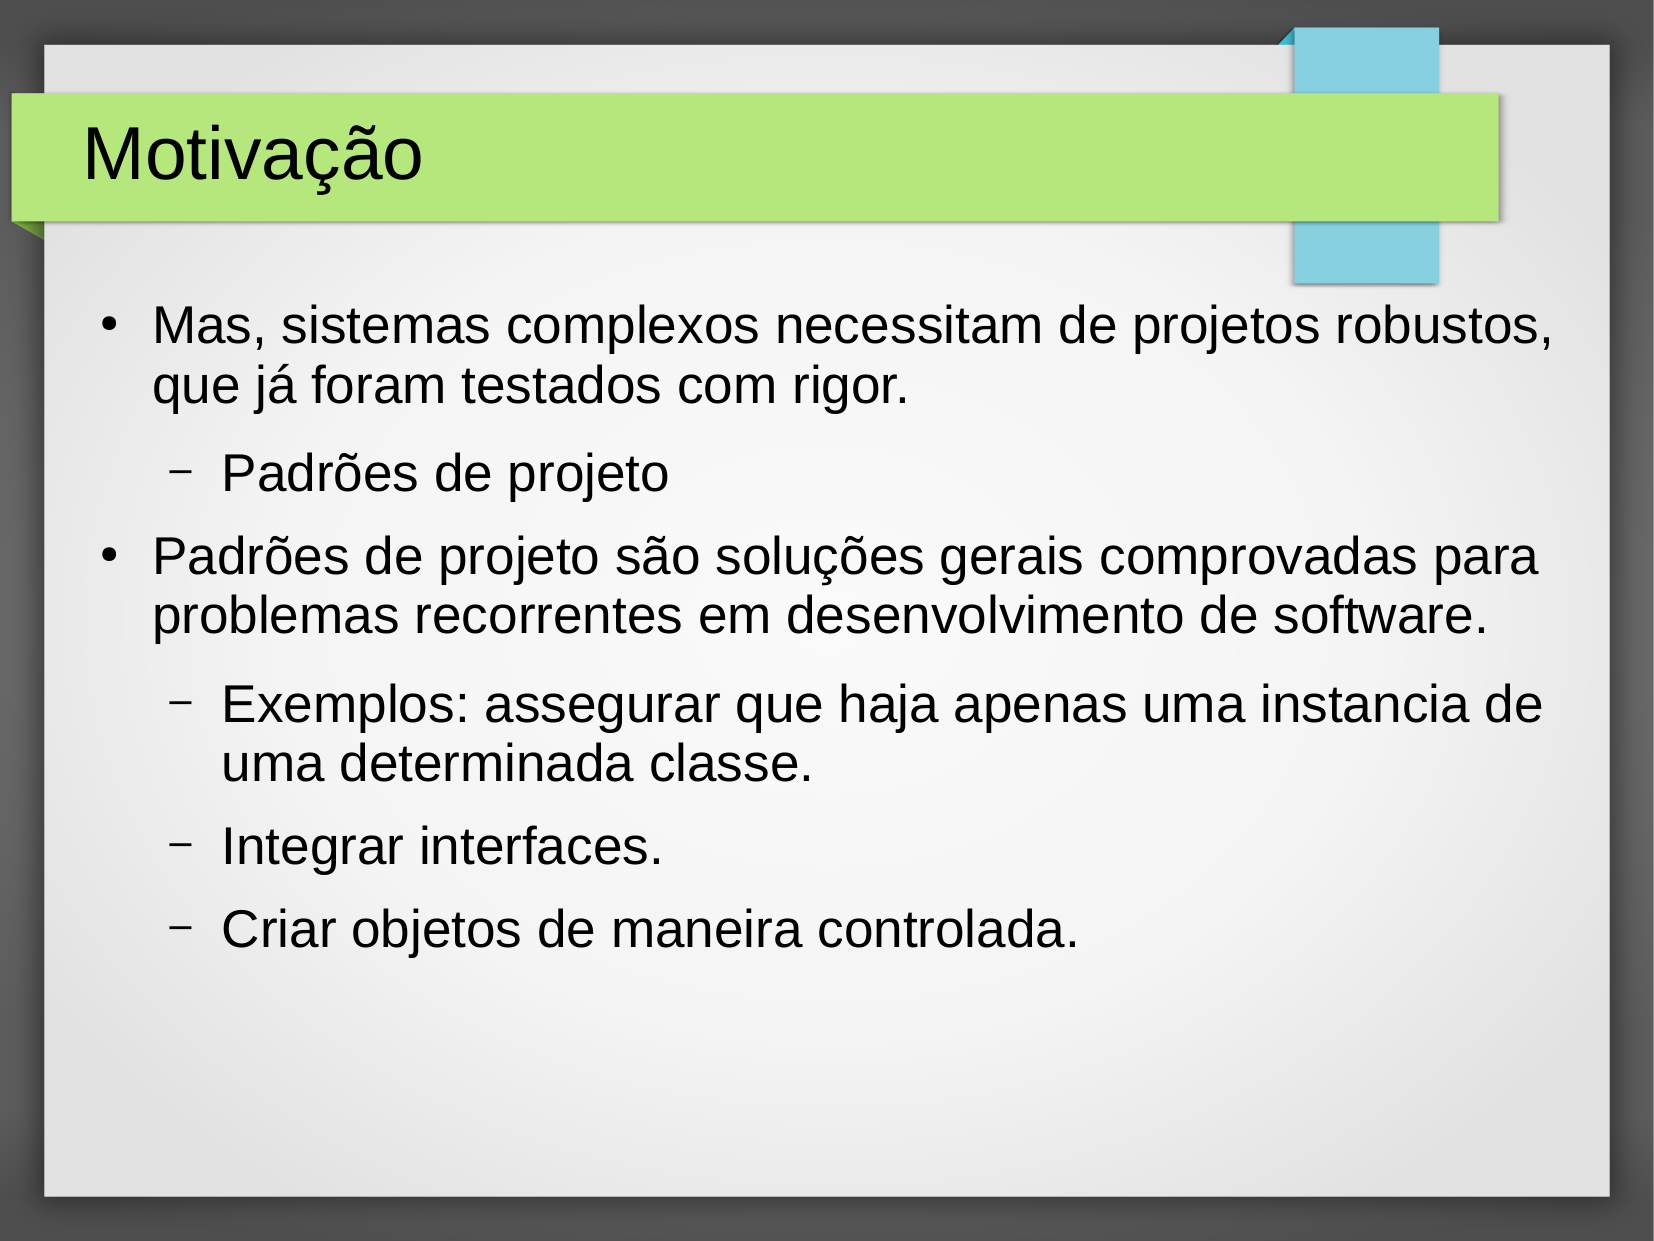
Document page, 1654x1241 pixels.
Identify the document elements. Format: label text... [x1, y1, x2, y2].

list Mas, sistemas complexos necessitam de projetos robustos, que já foram testados com rigor. Padrões de projeto Padrões de projeto são soluções gerais comprovadas para problemas recorrentes em desenvolvimento de software. Exemplos: assegurar que haja apenas uma instancia de uma determinada classe. Integrar interfaces. Criar objetos de maneira controlada. [82, 295, 1571, 1015]
picture [0, 0, 1654, 1241]
title Motivação [82, 94, 1264, 213]
